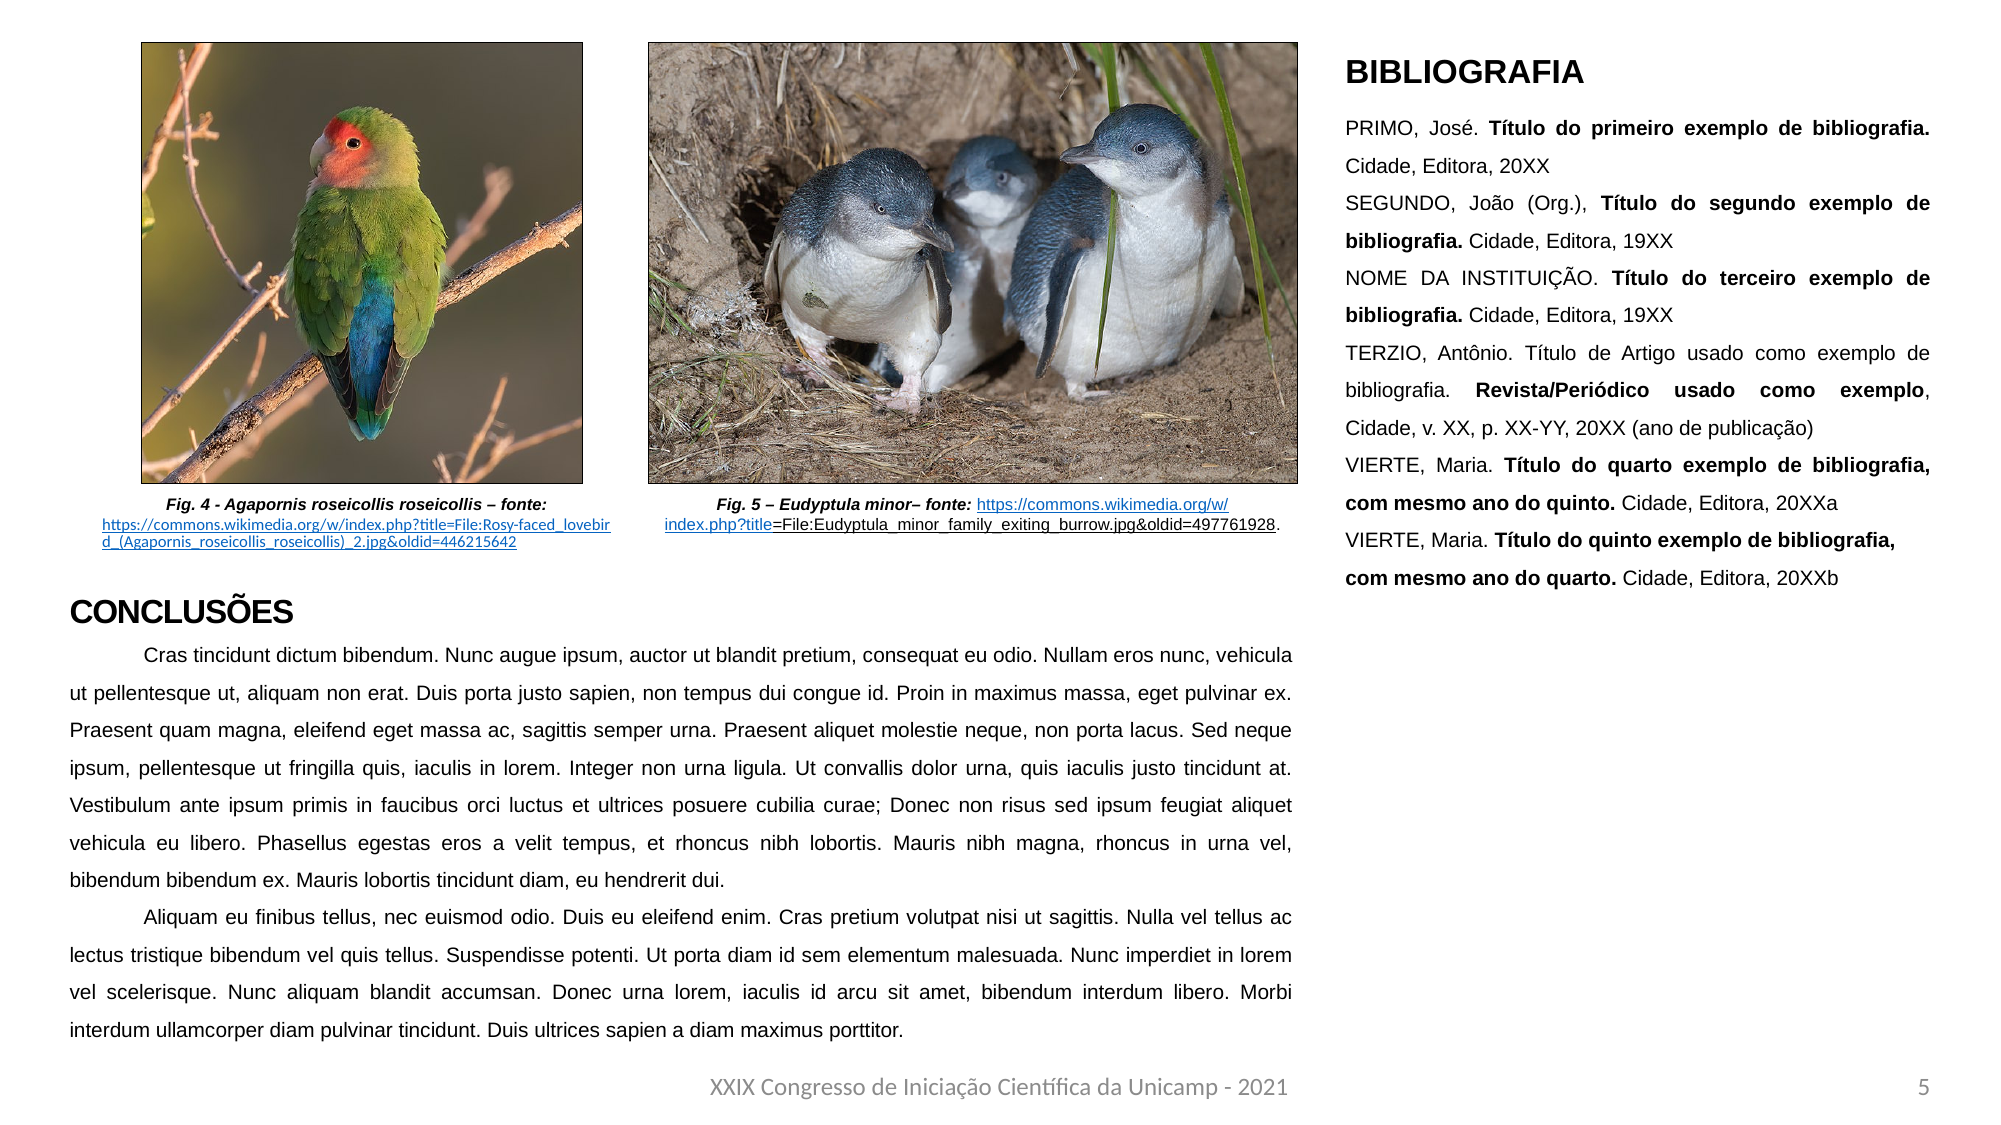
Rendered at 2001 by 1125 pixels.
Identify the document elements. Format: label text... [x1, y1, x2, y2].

footer XXIX Congresso de Iniciação Científica da Unicamp - 2021 [662, 1058, 1338, 1112]
text_box BIBLIOGRAFIA PRIMO, José. Título do primeiro exemplo de bibliografia. Cidade, Editora, 20XX SEGUNDO, João (Org.), Título do segundo exemplo de bibliografia. Cidade, Editora, 19XX NOME DA INSTITUIÇÃO. Título do terceiro exemplo de bibliografia. Cidade, Editora, 19XX TERZIO, Antônio. Título de Artigo usado como exemplo de bibliografia. Revista/Periódico usado como exemplo, Cidade, v. XX, p. XX-YY, 20XX (ano de publicação) VIERTE, Maria. Título do quarto exemplo de bibliografia, com mesmo ano do quinto. Cidade, Editora, 20XXa VIERTE, Maria. Título do quinto exemplo de bibliografia, com mesmo ano do quarto. Cidade, Editora, 20XXb [1330, 42, 1946, 597]
text_box Fig. 5 – Eudyptula minor– fonte: https://commons.wikimedia.org/w/index.php?title=File:Eudyptula_minor_family_exiting_burrow.jpg&oldid=497761928. [648, 486, 1298, 542]
picture [141, 42, 583, 484]
slide_number <número> [1466, 1058, 1946, 1112]
text_box CONCLUSÕES Cras tincidunt dictum bibendum. Nunc augue ipsum, auctor ut blandit pretium, consequat eu odio. Nullam eros nunc, vehicula ut pellentesque ut, aliquam non erat. Duis porta justo sapien, non tempus dui congue id. Proin in maximus massa, eget pulvinar ex. Praesent quam magna, eleifend eget massa ac, sagittis semper urna. Praesent aliquet molestie neque, non porta lacus. Sed neque ipsum, pellentesque ut fringilla quis, iaculis in lorem. Integer non urna ligula. Ut convallis dolor urna, quis iaculis justo tincidunt at. Vestibulum ante ipsum primis in faucibus orci luctus et ultrices posuere cubilia curae; Donec non risus sed ipsum feugiat aliquet vehicula eu libero. Phasellus egestas eros a velit tempus, et rhoncus nibh lobortis. Mauris nibh magna, rhoncus in urna vel, bibendum bibendum ex. Mauris lobortis tincidunt diam, eu hendrerit dui. Aliquam eu finibus tellus, nec euismod odio. Duis eu eleifend enim. Cras pretium volutpat nisi ut sagittis. Nulla vel tellus ac lectus tristique bibendum vel quis tellus. Suspendisse potenti. Ut porta diam id sem elementum malesuada. Nunc imperdiet in lorem vel scelerisque. Nunc aliquam blandit accumsan. Donec urna lorem, iaculis id arcu sit amet, bibendum interdum libero. Morbi interdum ullamcorper diam pulvinar tincidunt. Duis ultrices sapien a diam maximus porttitor. [54, 562, 1307, 1049]
picture [648, 42, 1298, 484]
text_box Fig. 4 - Agapornis roseicollis roseicollis – fonte: https://commons.wikimedia.org/w/index.php?title=File:Rosy-faced_lovebird_(Agapornis_roseicollis_roseicollis)_2.jpg&oldid=446215642 [87, 486, 632, 542]
